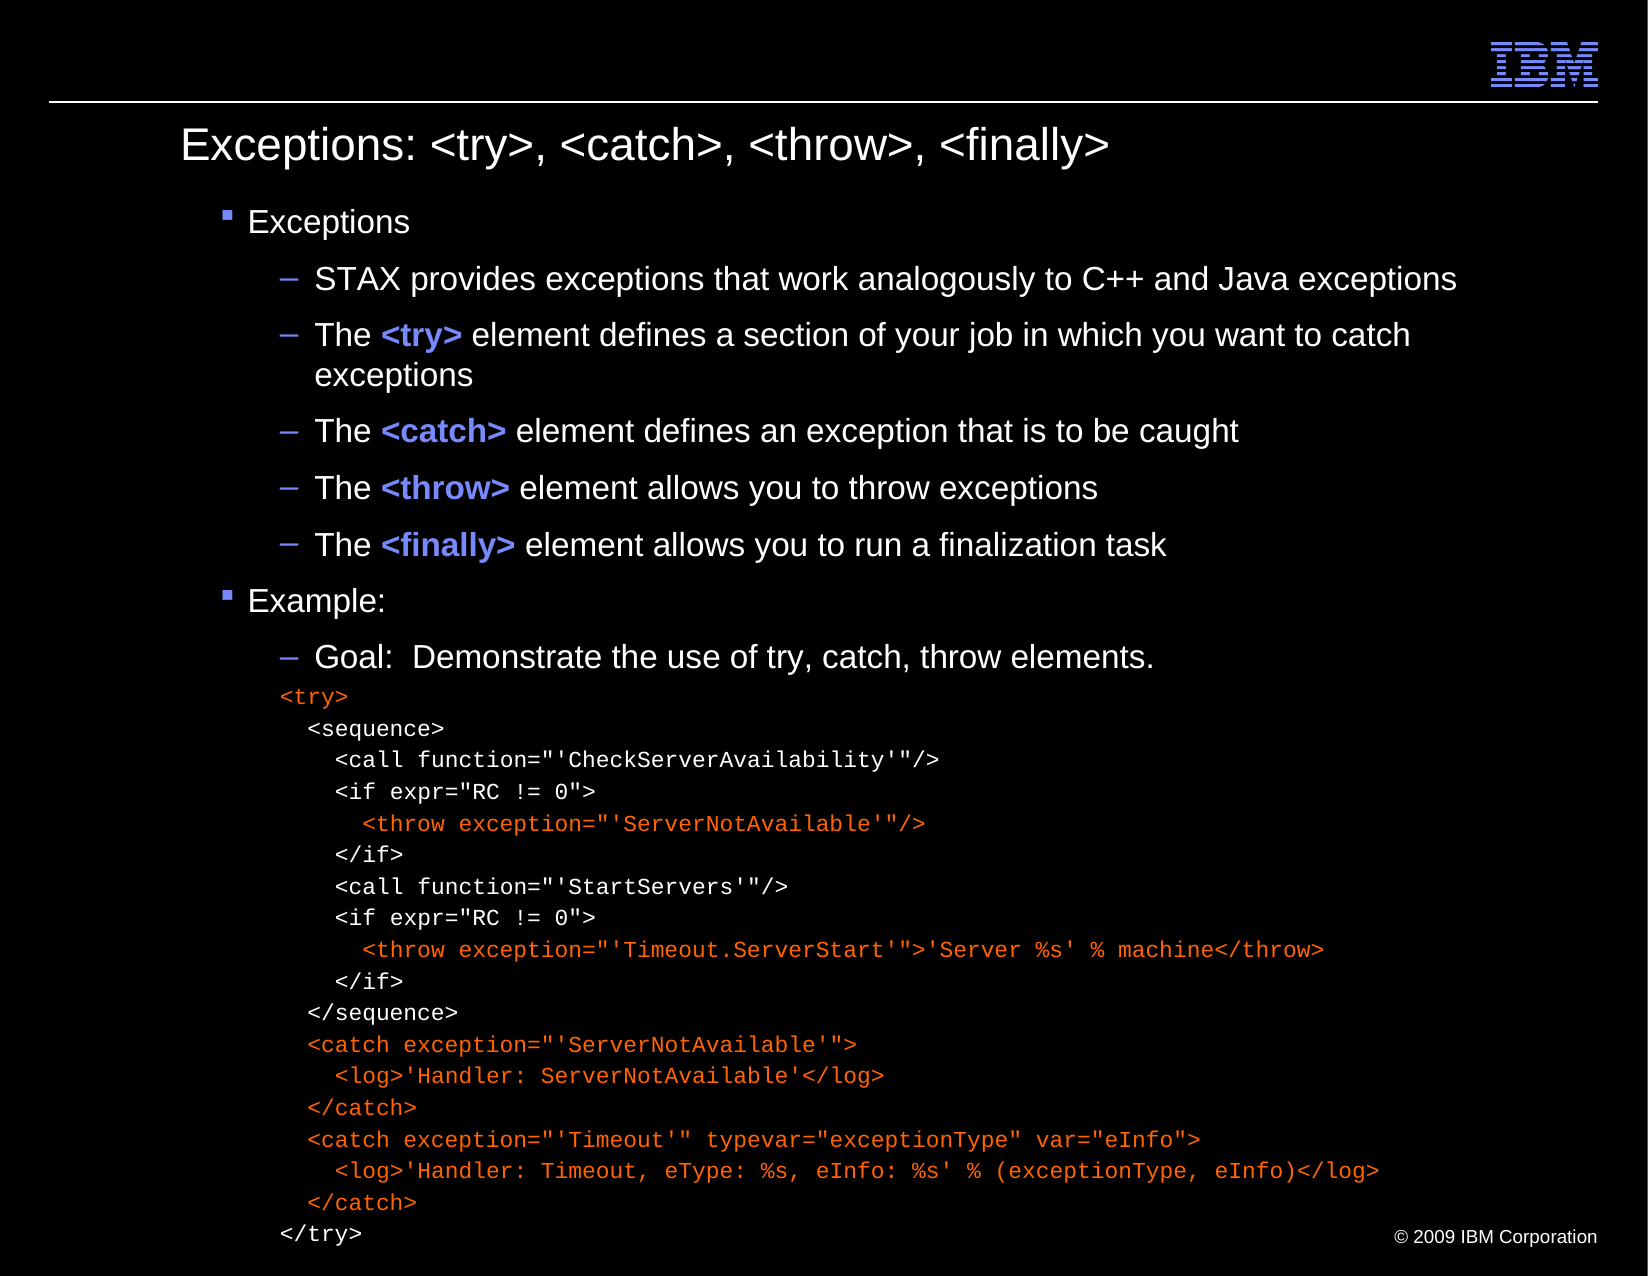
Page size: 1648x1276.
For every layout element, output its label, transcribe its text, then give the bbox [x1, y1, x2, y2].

picture [1491, 42, 1598, 87]
text_box Exceptions STAX provides exceptions that work analogously to C++ and Java exceptions The <try> element defines a section of your job in which you want to catch exceptions The <catch> element defines an exception that is to be caught The <throw> element allows you to throw exceptions The <finally> element allows you to run a finalization task Example: Goal: Demonstrate the use of try, catch, throw elements. <try> <sequence> <call function="'CheckServerAvailability'"/> <if expr="RC != 0"> <throw exception="'ServerNotAvailable'"/> </if> <call function="'StartServers'"/> <if expr="RC != 0"> <throw exception="'Timeout.ServerStart'">'Server %s' % machine</throw> </if> </sequence> <catch exception="'ServerNotAvailable'"> <log>'Handler: ServerNotAvailable'</log> </catch> <catch exception="'Timeout'" typevar="exceptionType" var="eInfo"> <log>'Handler: Timeout, eType: %s, eInfo: %s' % (exceptionType, eInfo)</log> </catch> </try> [219, 206, 1570, 1247]
title Exceptions: <try>, <catch>, <throw>, <finally> [163, 112, 1648, 206]
